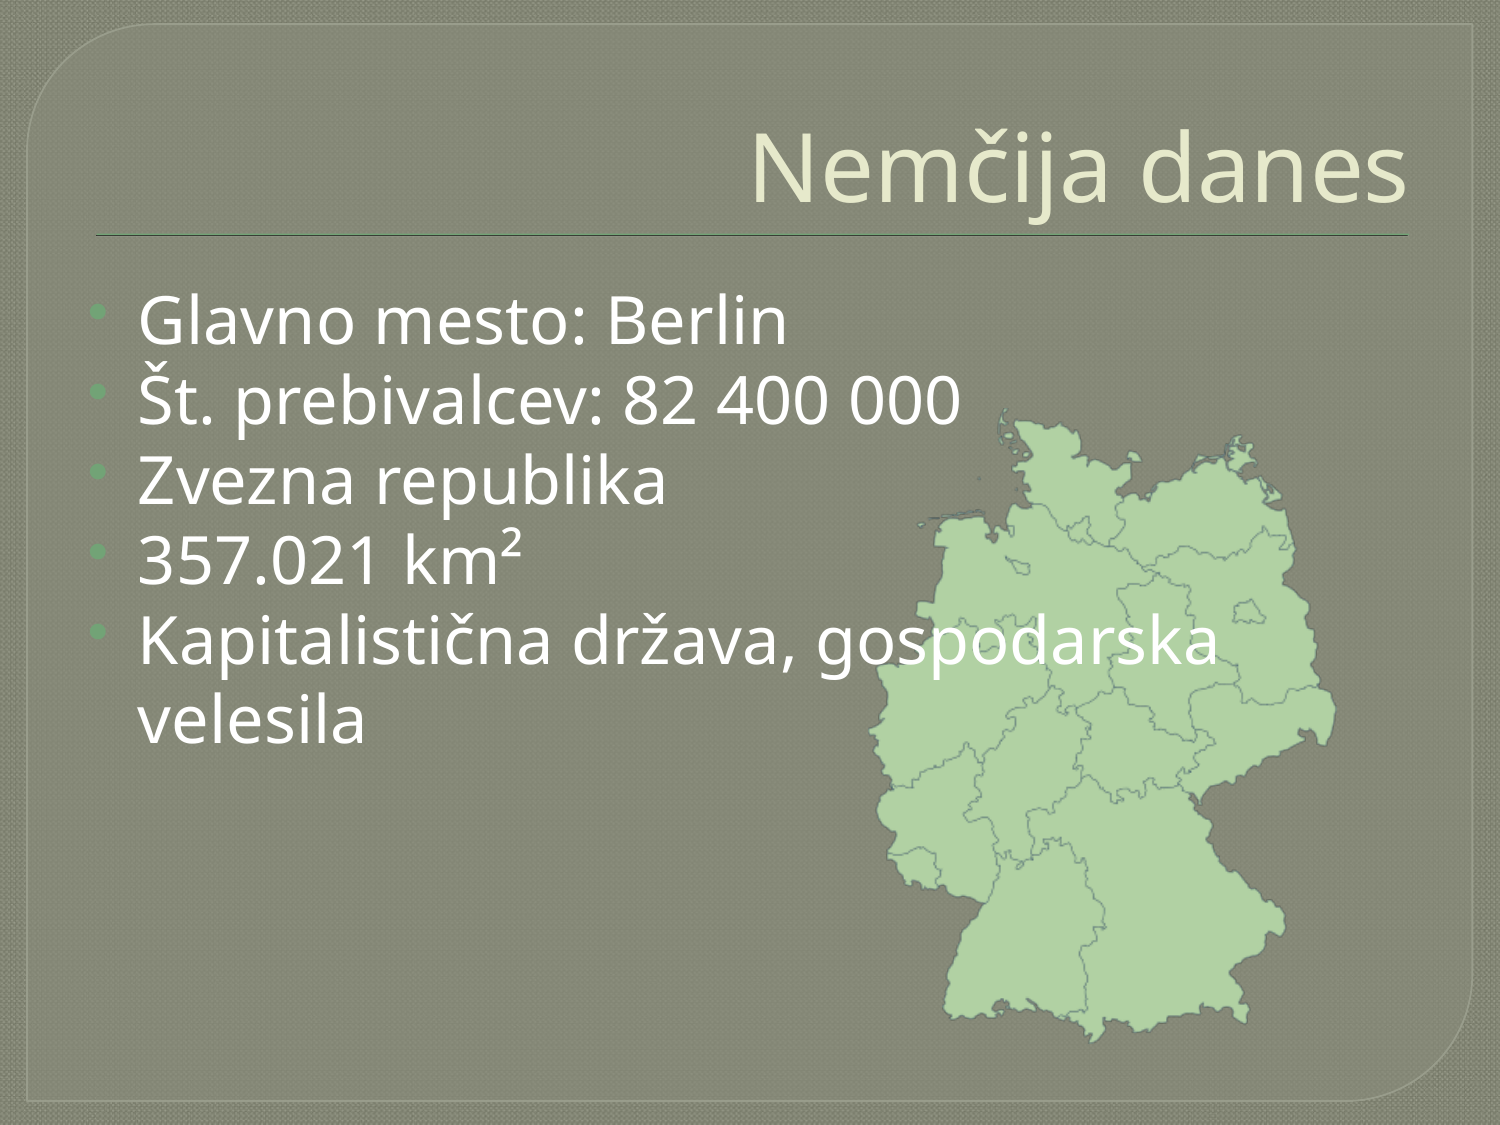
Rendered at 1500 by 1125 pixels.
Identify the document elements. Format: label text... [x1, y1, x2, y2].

picture [0, 0, 1500, 1125]
list Glavno mesto: Berlin Št. prebivalcev: 82 400 000 Zvezna republika 357.021 km² Kapitalistična država, gospodarska velesila [75, 270, 1425, 1013]
title Nemčija danes [75, 41, 1425, 230]
